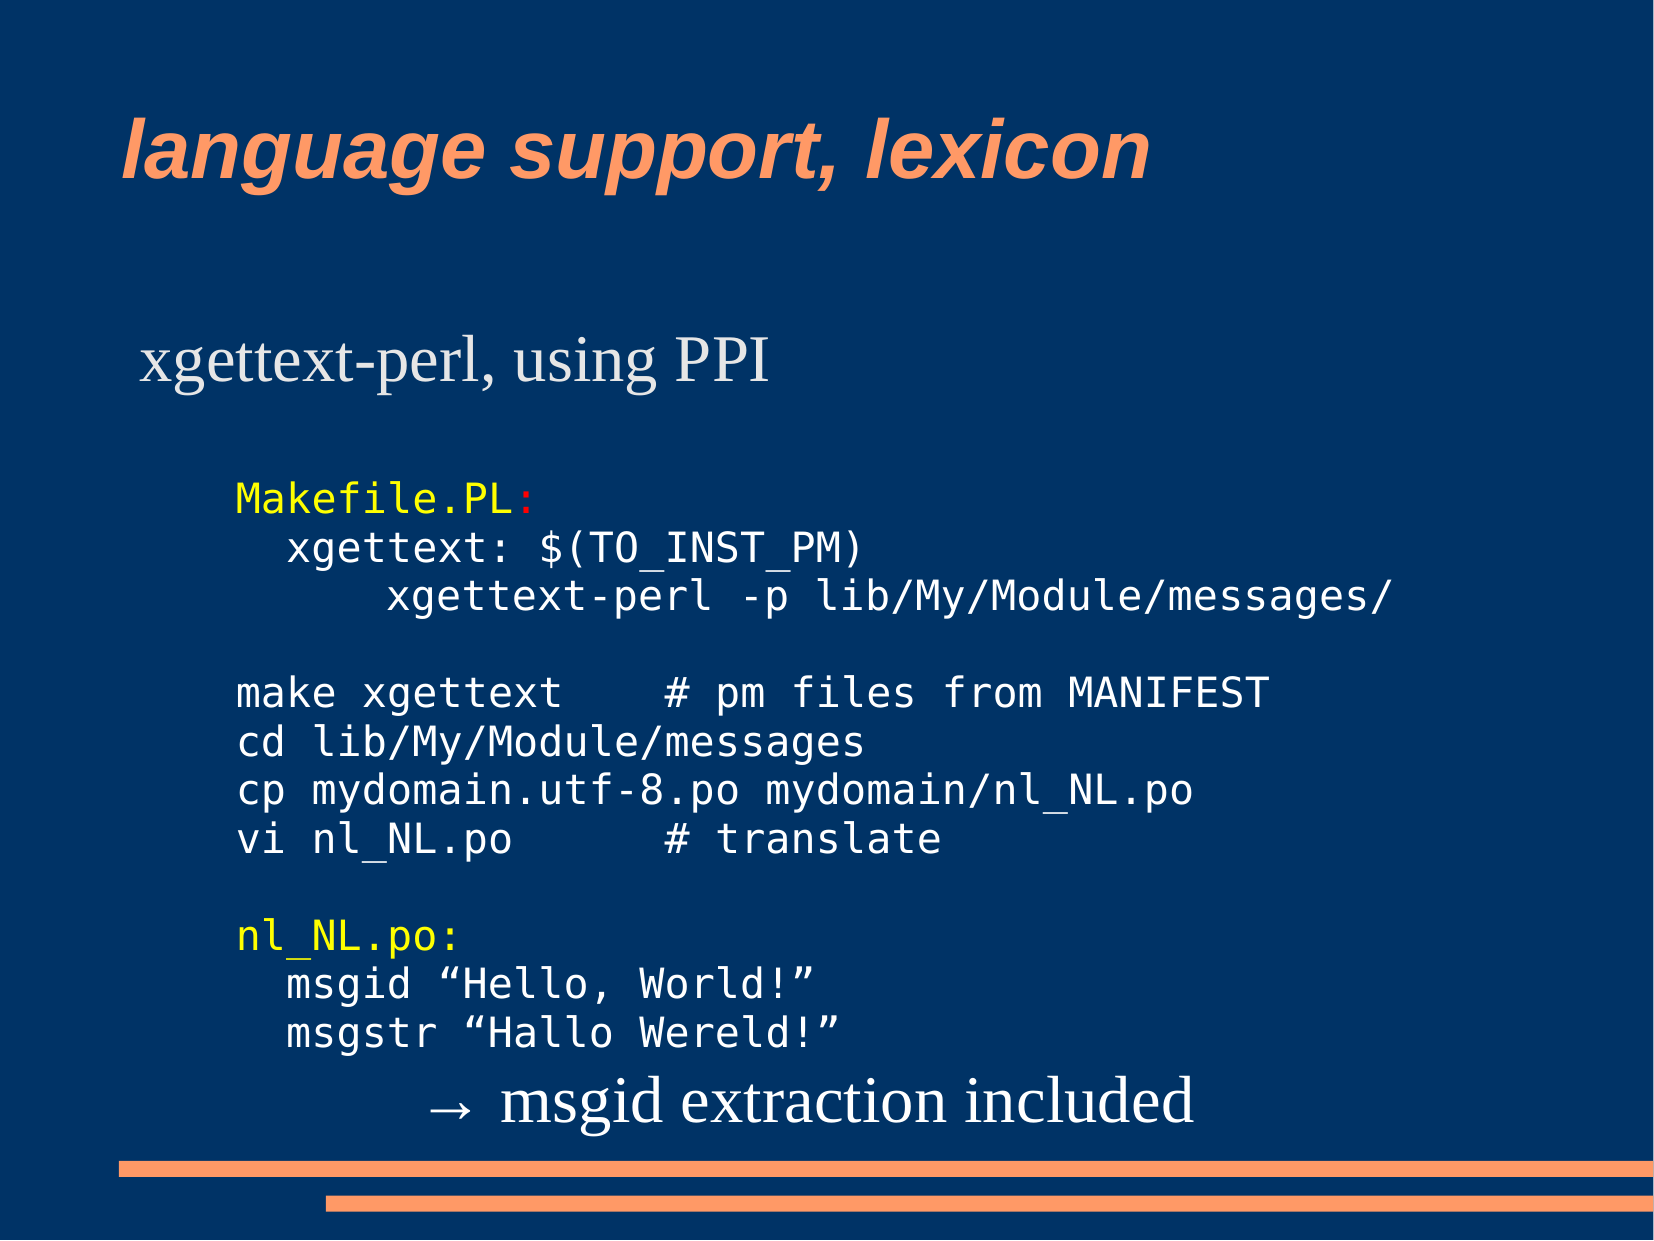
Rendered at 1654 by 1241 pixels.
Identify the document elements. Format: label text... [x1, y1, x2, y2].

title language support, lexicon [121, 46, 1534, 254]
text_box Makefile.PL: xgettext: $(TO_INST_PM) xgettext-perl -p lib/My/Module/messages/ make xgettext # pm files from MANIFEST cd lib/My/Module/messages cp mydomain.utf-8.po mydomain/nl_NL.po vi nl_NL.po # translate nl_NL.po: msgid “Hello, World!” msgstr “Hallo Wereld!” [220, 467, 1411, 1065]
list xgettext-perl, using PPI → msgid extraction included [121, 322, 1561, 1145]
